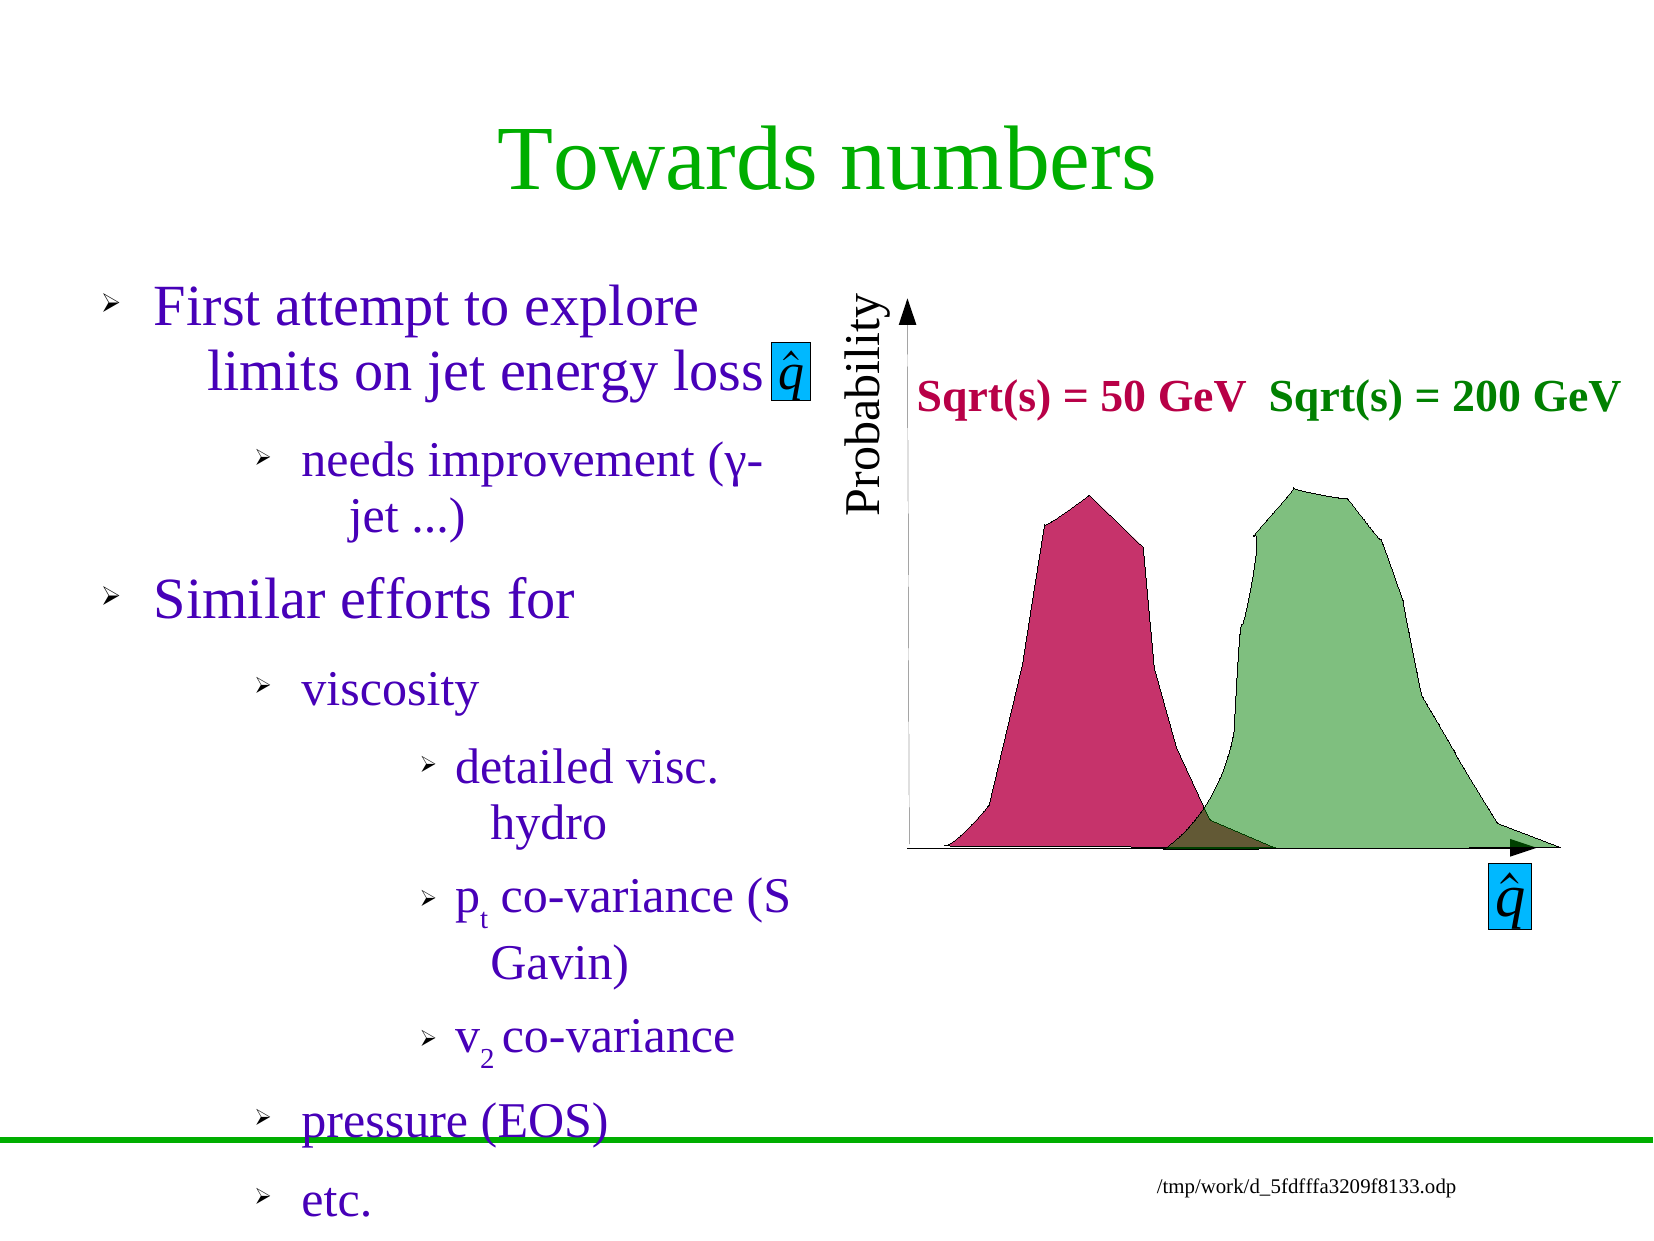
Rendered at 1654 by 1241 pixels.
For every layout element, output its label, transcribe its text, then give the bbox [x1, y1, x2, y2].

list First attempt to explore limits on jet energy loss needs improvement (γ-jet ...) Similar efforts for viscosity detailed visc. hydro pt co-variance (S Gavin) v2 co-variance pressure (EOS) etc. [65, 273, 811, 1062]
chart [771, 342, 811, 401]
text_box Sqrt(s) = 200 GeV [1268, 370, 1622, 472]
text_box [812, 217, 1651, 1129]
text_box Probability [835, 293, 891, 517]
text_box Sqrt(s) = 50 GeV [916, 370, 1247, 472]
chart [1488, 863, 1532, 930]
title Towards numbers [121, 55, 1534, 263]
